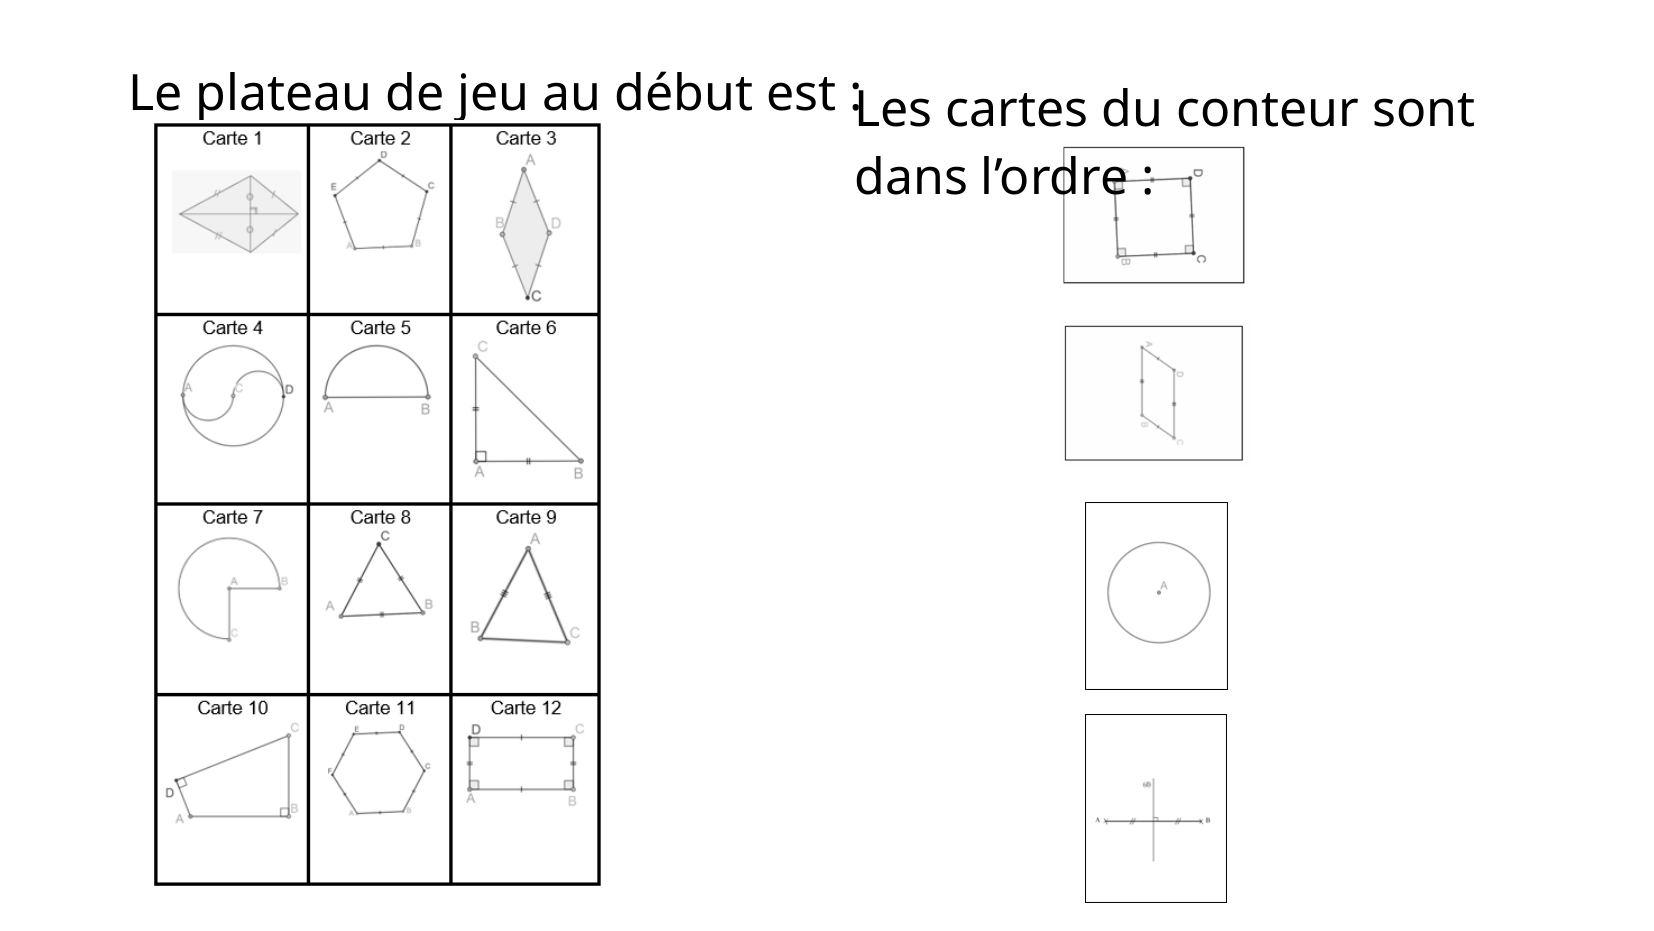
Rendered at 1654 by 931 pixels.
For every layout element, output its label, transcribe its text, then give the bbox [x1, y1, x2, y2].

title Le plateau de jeu au début est : [113, 49, 1513, 140]
text_box Les cartes du conteur sont dans l’ordre : [839, 65, 1576, 191]
picture [1059, 319, 1252, 467]
picture [1082, 497, 1230, 692]
picture [152, 120, 603, 887]
picture [1082, 711, 1229, 905]
picture [1063, 191, 1248, 287]
